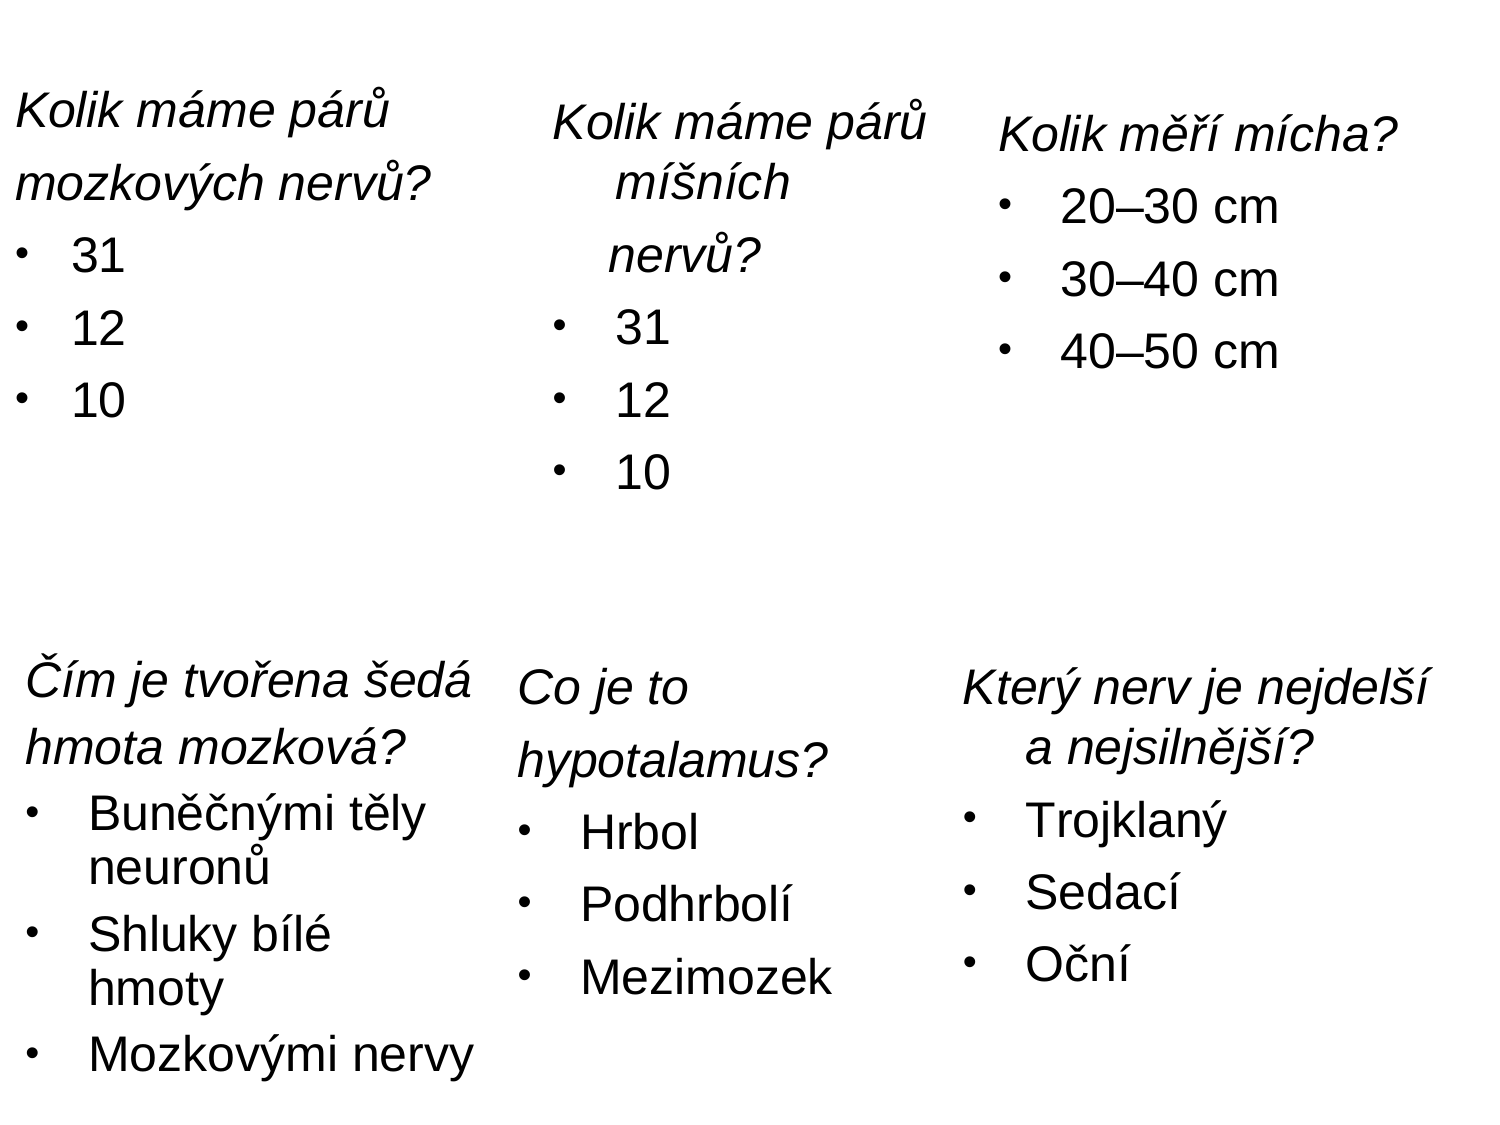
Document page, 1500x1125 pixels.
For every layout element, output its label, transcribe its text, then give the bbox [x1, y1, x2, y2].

text_box Kolik měří mícha? 20–30 cm 30–40 cm 40–50 cm [972, 93, 1500, 572]
text_box Kolik máme párů míšních nervů? 31 12 10 [527, 82, 1085, 561]
text_box Který nerv je nejdelší a nejsilnější? Trojklaný Sedací Oční [937, 646, 1500, 1125]
text_box Čím je tvořena šedá hmota mozková? Buněčnými těly neuronů Shluky bílé hmoty Mozkovými nervy [0, 646, 492, 1125]
list Kolik máme párů mozkových nervů? 31 12 10 [0, 70, 557, 549]
text_box Co je to hypotalamus? Hrbol Podhrbolí Mezimozek [492, 646, 926, 1125]
